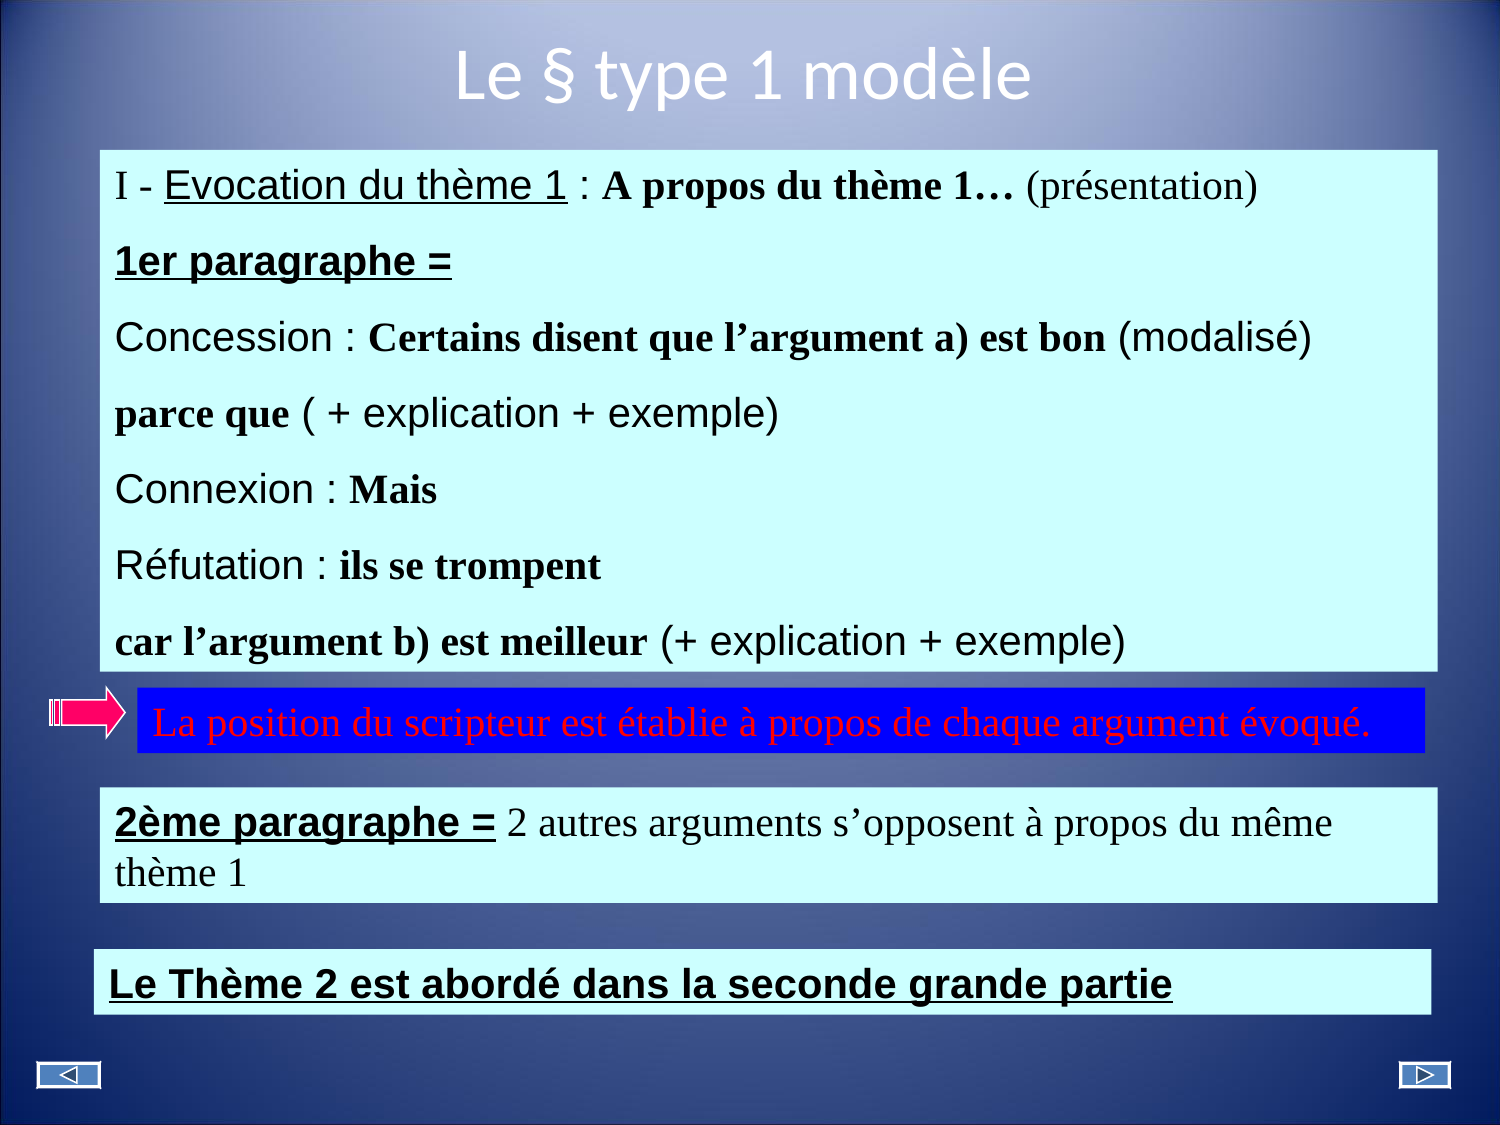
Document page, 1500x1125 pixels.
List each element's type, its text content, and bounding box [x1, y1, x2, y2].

title Le § type 1 modèle [162, 27, 1325, 135]
text_box [61, 687, 126, 738]
text_box 2ème paragraphe = 2 autres arguments s’opposent à propos du même thème 1 [99, 787, 1438, 903]
text_box [1401, 1062, 1451, 1088]
text_box Le Thème 2 est abordé dans la seconde grande partie [93, 949, 1432, 1015]
text_box La position du scripteur est établie à propos de chaque argument évoqué. [137, 687, 1426, 754]
text_box [38, 1062, 101, 1088]
text_box I - Evocation du thème 1 : A propos du thème 1… (présentation) 1er paragraphe = Concession : Certains disent que l’argument a) est bon (modalisé) parce que ( + explication + exemple) Connexion : Mais Réfutation : ils se trompent car l’argument b) est meilleur (+ explication + exemple) [99, 149, 1438, 672]
picture [0, 0, 1500, 1125]
text_box [55, 700, 59, 725]
